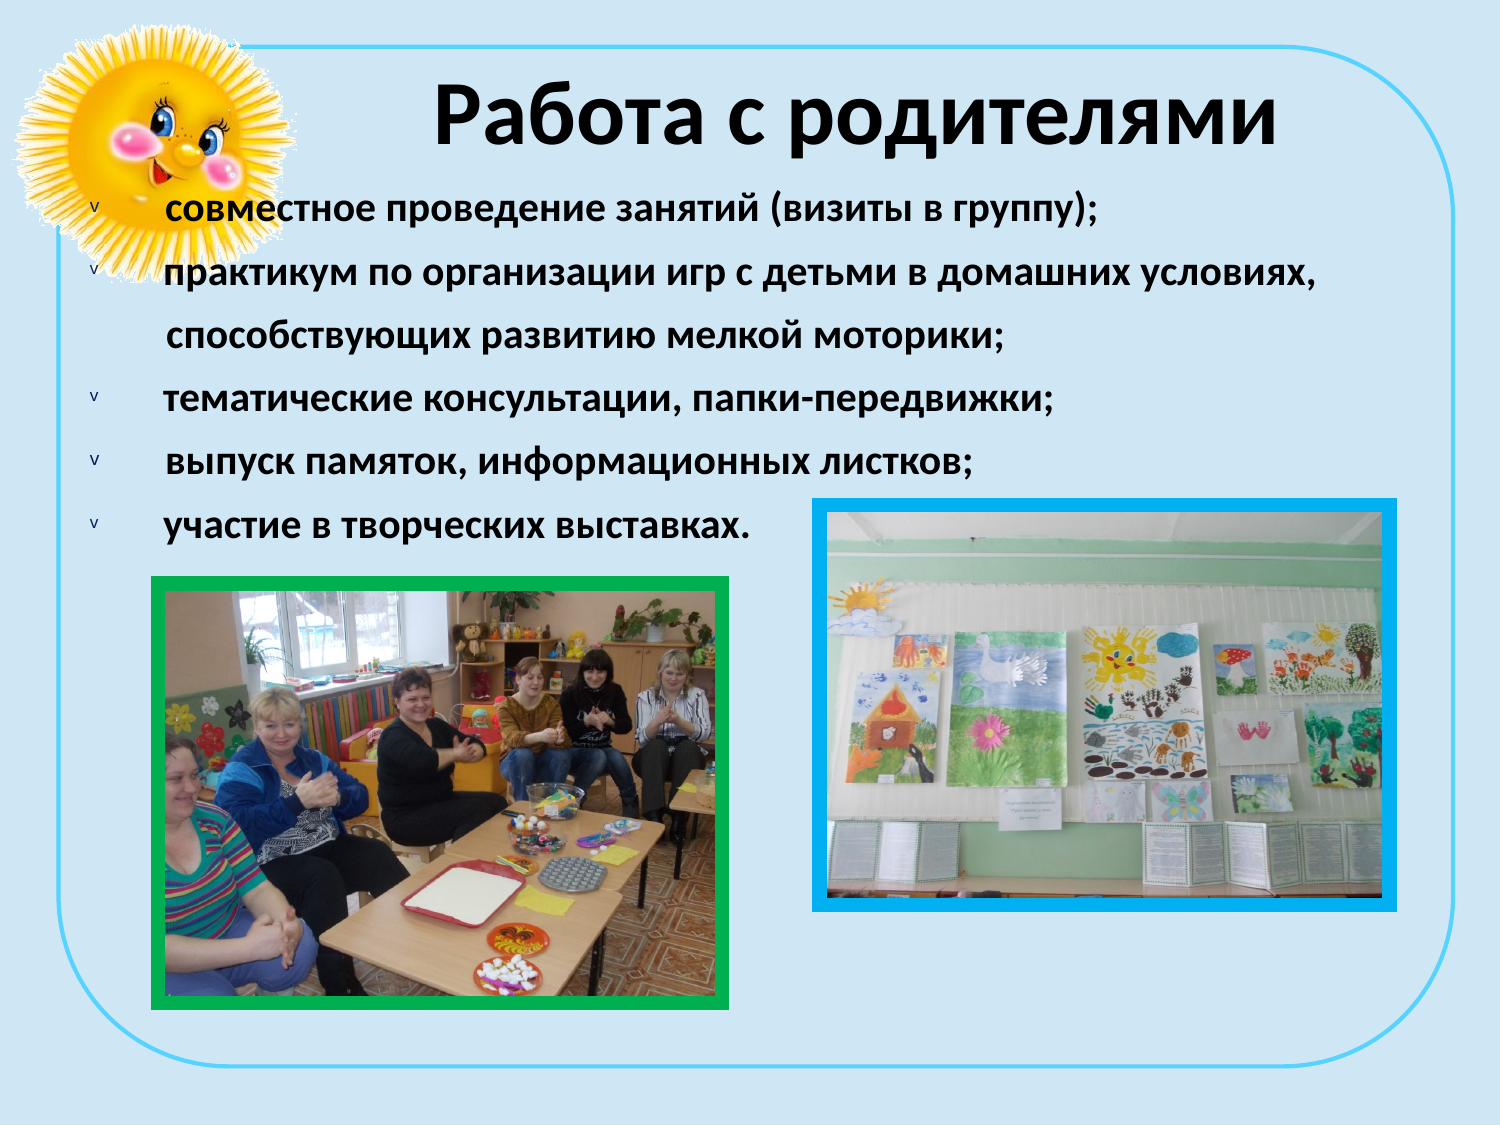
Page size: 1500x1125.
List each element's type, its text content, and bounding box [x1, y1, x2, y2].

title Работа с родителями [289, 45, 1425, 172]
picture [11, 11, 340, 340]
list совместное проведение занятий (визиты в группу); практикум по организации игр с детьми в домашних условиях, способствующих развитию мелкой моторики; тематические консультации, папки-передвижки; выпуск памяток, информационных листков; участие в творческих выставках. [75, 172, 1425, 1005]
picture [165, 590, 715, 996]
picture [828, 513, 1381, 897]
